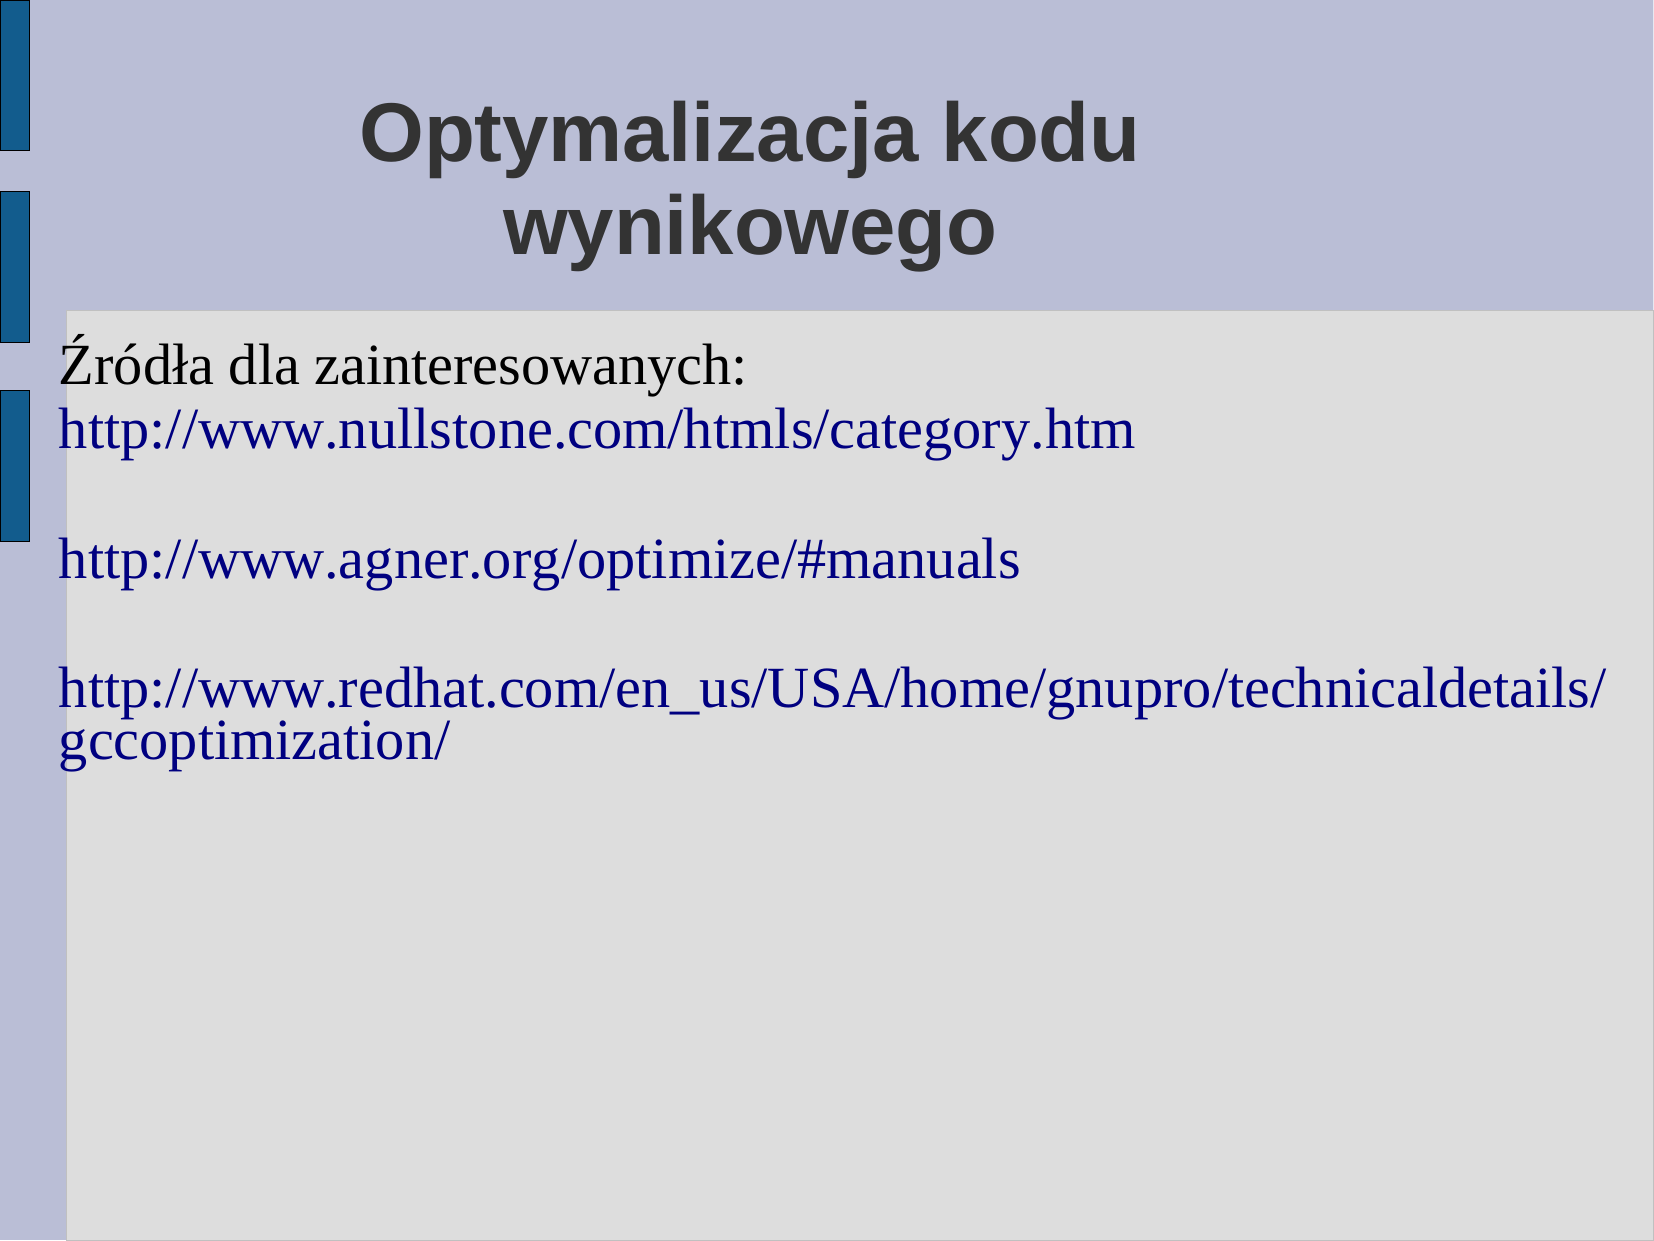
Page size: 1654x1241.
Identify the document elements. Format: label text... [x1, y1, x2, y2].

text_box Źródła dla zainteresowanych: http://www.nullstone.com/htmls/category.htm http://www.agner.org/optimize/#manuals http://www.redhat.com/en_us/USA/home/gnupro/technicaldetails/gccoptimization/ [59, 332, 1625, 953]
title Optymalizacja kodu wynikowego [112, 78, 1388, 280]
